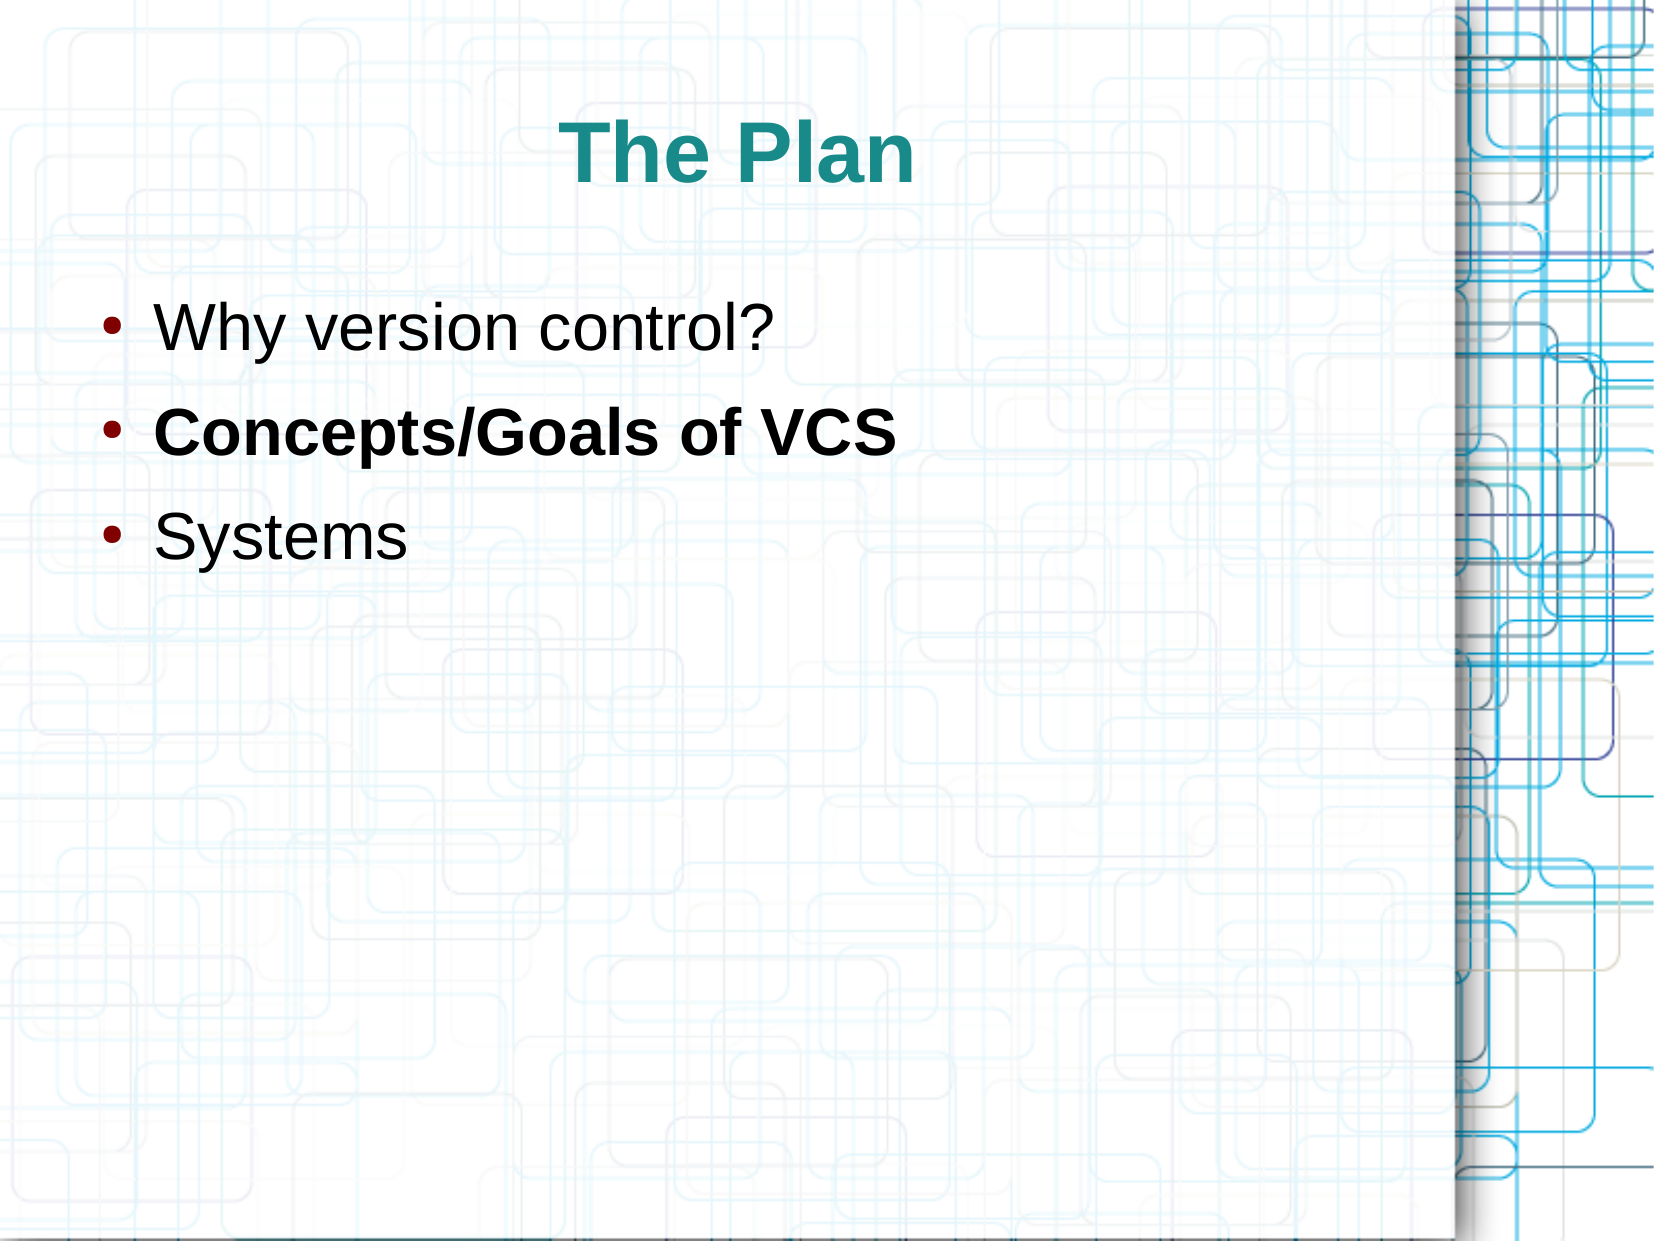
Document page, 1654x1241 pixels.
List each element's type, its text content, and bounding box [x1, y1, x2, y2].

list Why version control? Concepts/Goals of VCS Systems [82, 290, 1538, 1010]
title The Plan [59, 49, 1418, 257]
picture [0, 0, 1654, 1241]
